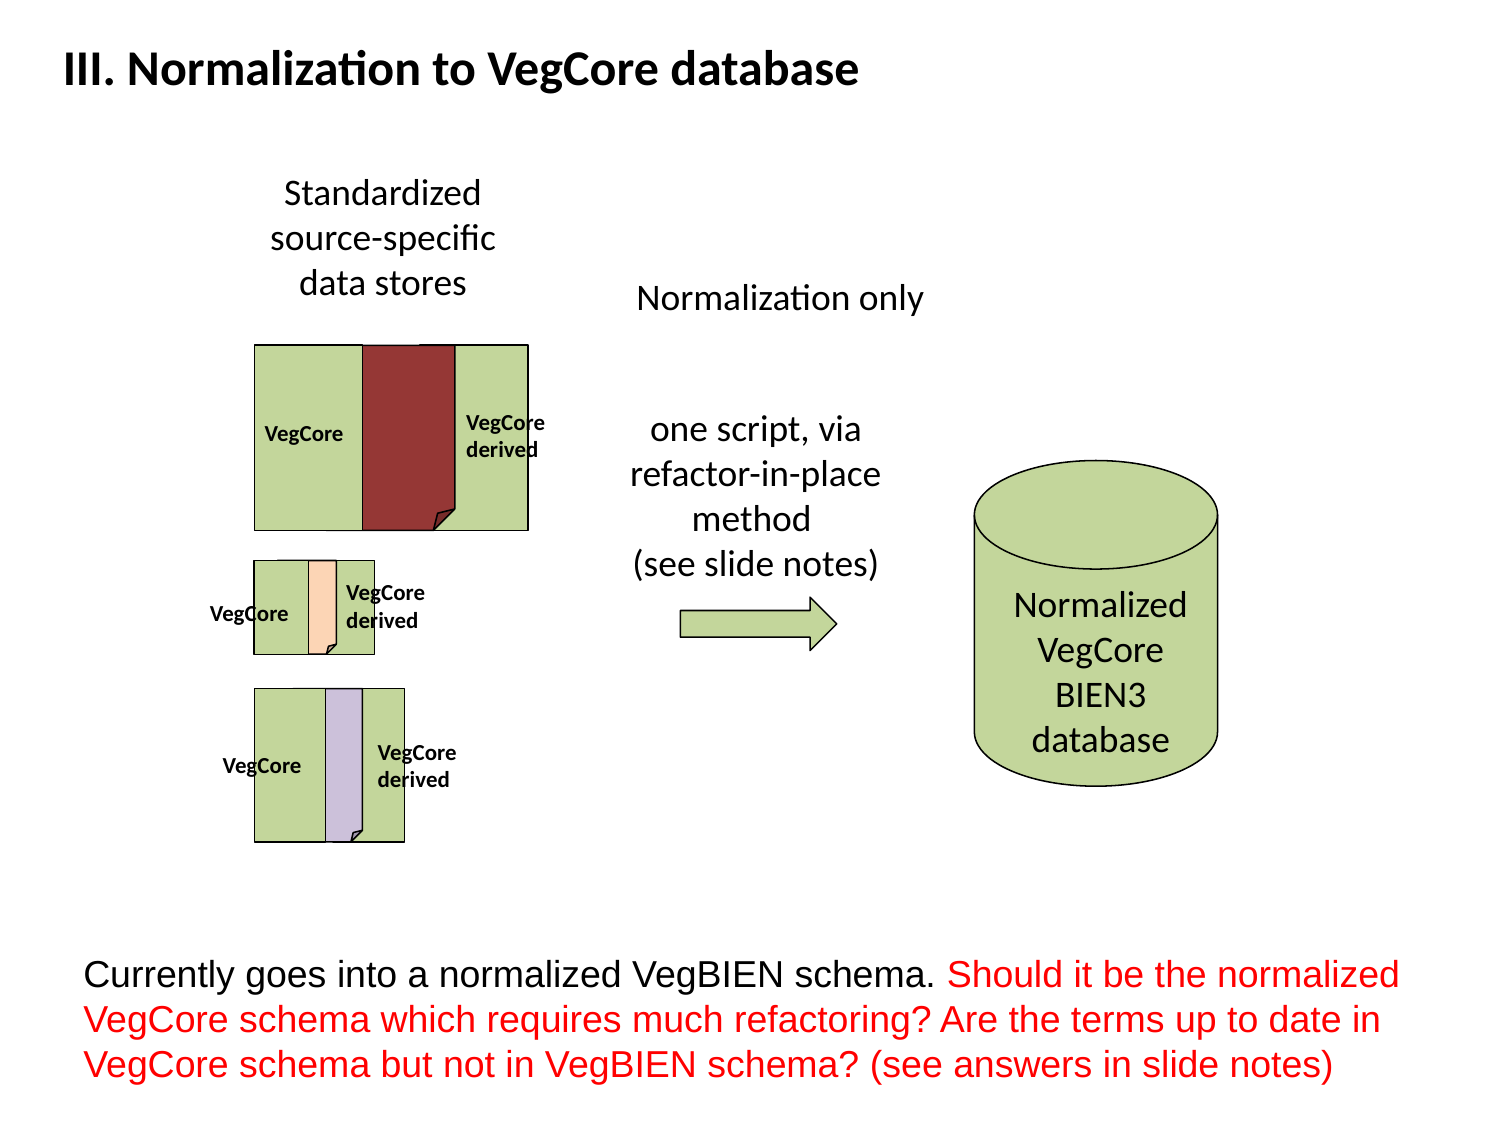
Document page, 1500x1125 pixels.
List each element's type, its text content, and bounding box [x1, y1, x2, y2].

text_box [680, 598, 837, 651]
text_box VegCore [249, 410, 368, 453]
text_box one script, via refactor-in-place method (see slide notes) [600, 396, 912, 598]
text_box [254, 344, 529, 531]
text_box VegCore [207, 743, 326, 786]
text_box VegCore [194, 591, 313, 633]
text_box VegCore derived [331, 570, 450, 640]
text_box Normalization only [602, 265, 959, 326]
text_box Standardized source-specific data stores [252, 160, 514, 310]
text_box III. Normalization to VegCore database [48, 27, 1456, 103]
text_box VegCore derived [363, 730, 481, 800]
text_box [254, 560, 375, 655]
text_box [254, 688, 405, 842]
text_box [974, 460, 1218, 787]
text_box Normalized VegCore BIEN3 database [994, 572, 1208, 722]
text_box Currently goes into a normalized VegBIEN schema. Should it be the normalized VegCore schema which requires much refactoring? Are the terms up to date in VegCore schema but not in VegBIEN schema? (see answers in slide notes) [68, 942, 1419, 1093]
text_box VegCore derived [451, 400, 570, 470]
